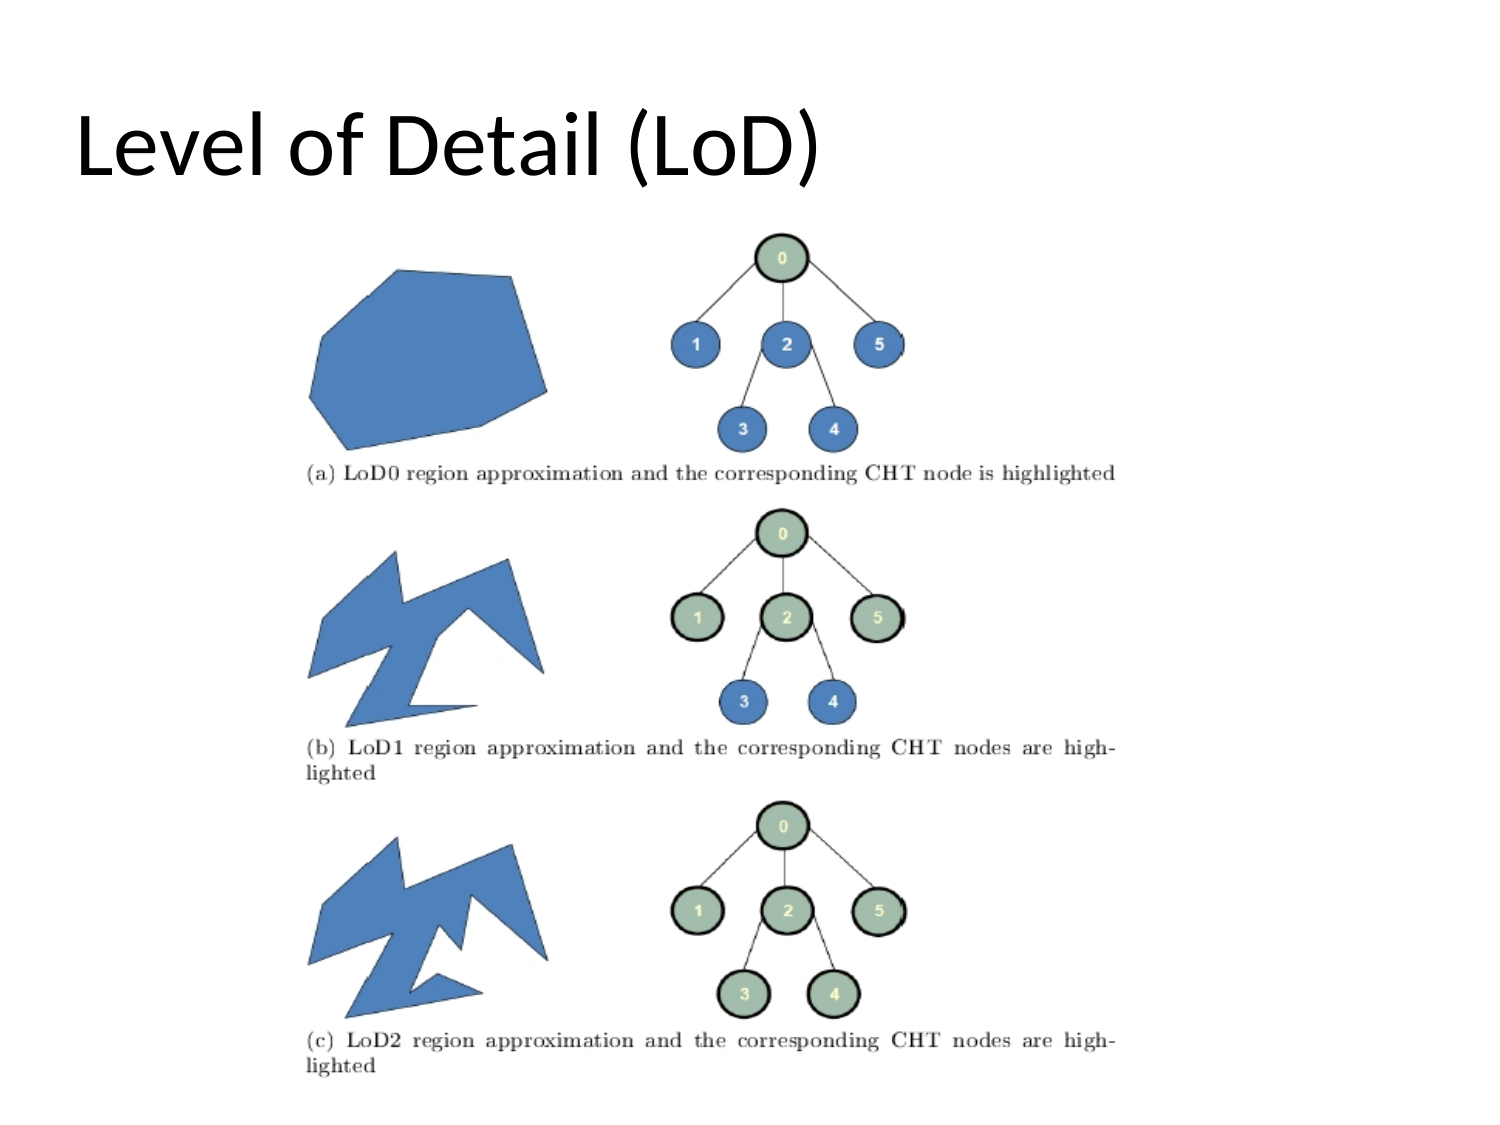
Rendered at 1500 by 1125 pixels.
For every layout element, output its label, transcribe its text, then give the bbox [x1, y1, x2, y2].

title Level of Detail (LoD) [75, 52, 1425, 226]
picture [300, 224, 1126, 1088]
